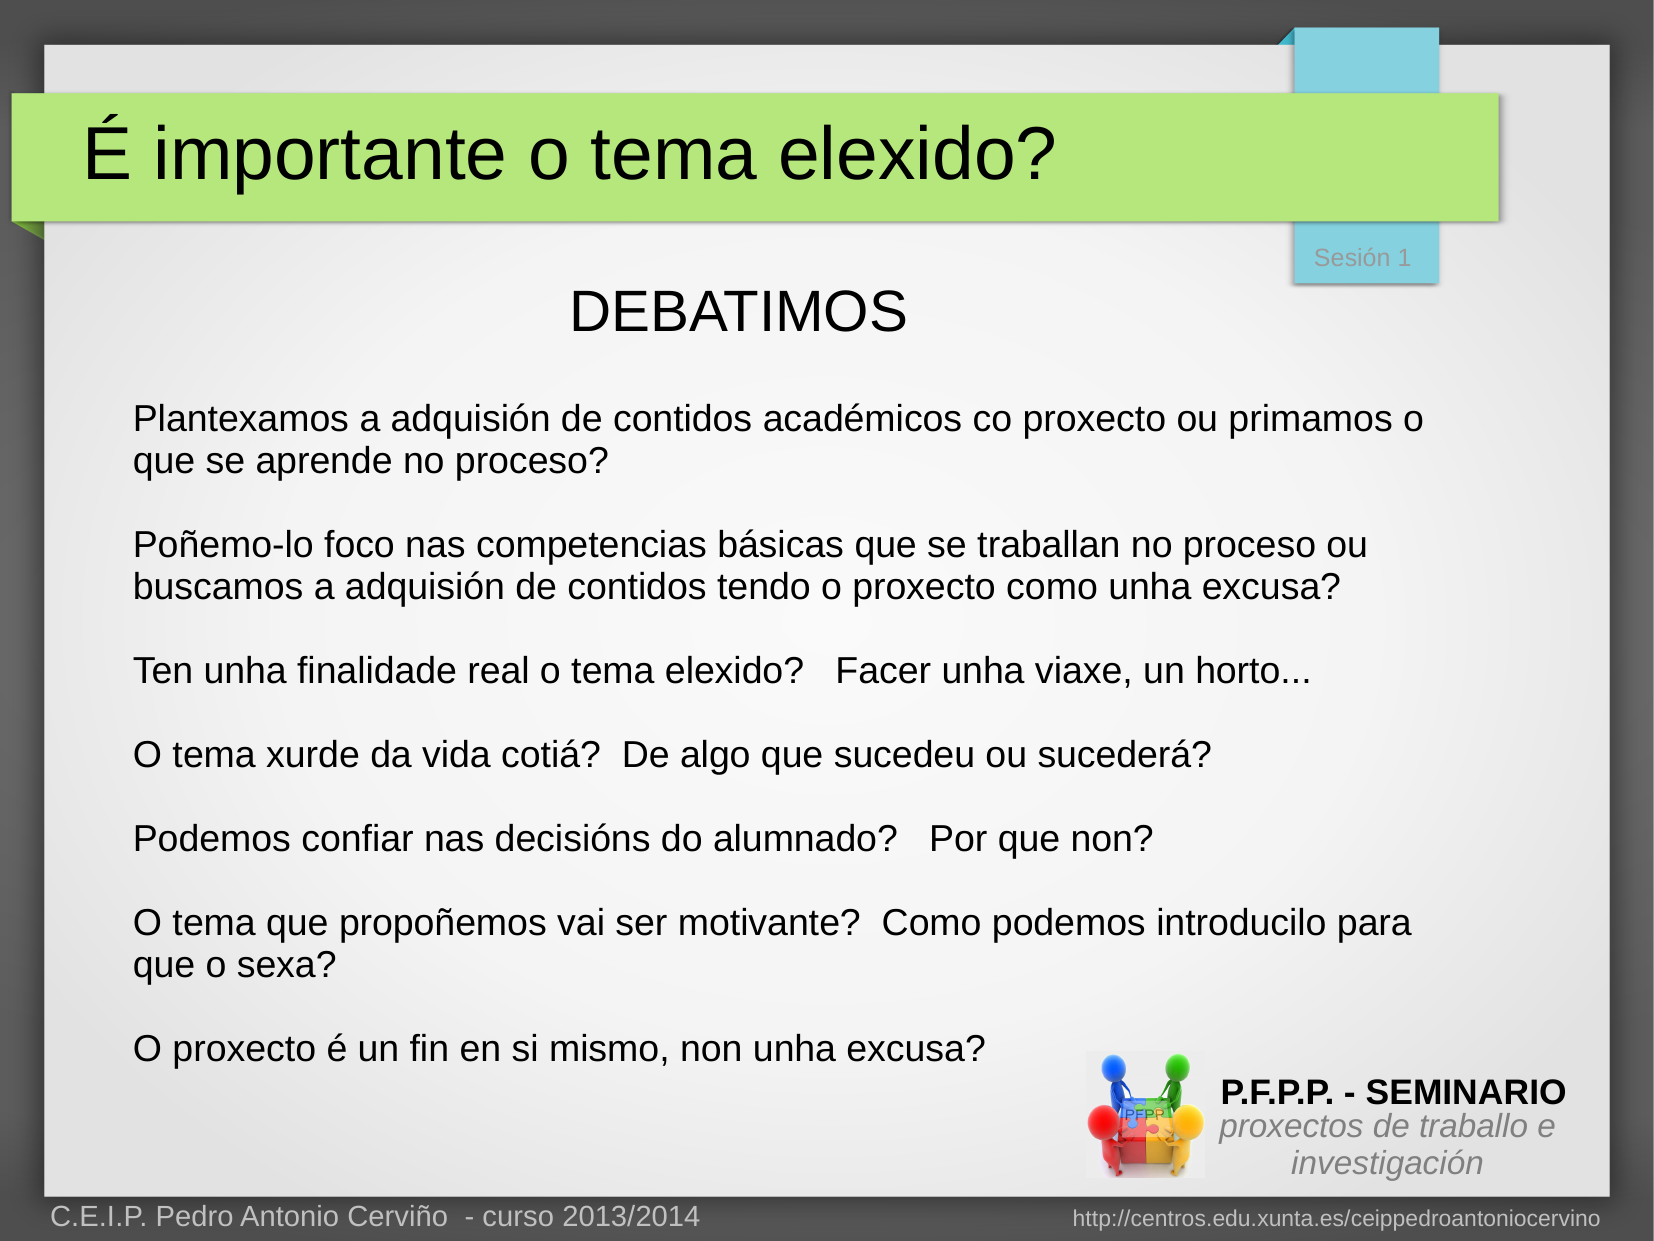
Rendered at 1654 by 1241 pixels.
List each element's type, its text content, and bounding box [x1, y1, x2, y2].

text_box Sesión 1 [1299, 236, 1430, 280]
subtitle P.F.P.P. - SEMINARIO [1205, 1062, 1630, 1123]
text_box Plantexamos a adquisión de contidos académicos co proxecto ou primamos o que se aprende no proceso? Poñemo-lo foco nas competencias básicas que se traballan no proceso ou buscamos a adquisión de contidos tendo o proxecto como unha excusa? Ten unha finalidade real o tema elexido? Facer unha viaxe, un horto... O tema xurde da vida cotiá? De algo que sucedeu ou sucederá? Podemos confiar nas decisións do alumnado? Por que non? O tema que propoñemos vai ser motivante? Como podemos introducilo para que o sexa? O proxecto é un fin en si mismo, non unha excusa? [118, 389, 1465, 1077]
text_box DEBATIMOS [555, 271, 1134, 352]
text_box C.E.I.P. Pedro Antonio Cerviño - curso 2013/2014 http://centros.edu.xunta.es/ceippedroantoniocervino [35, 1192, 1630, 1241]
picture [0, 0, 1654, 1241]
title É importante o tema elexido? [82, 94, 1264, 213]
text_box proxectos de traballo e investigación [1192, 1106, 1583, 1182]
